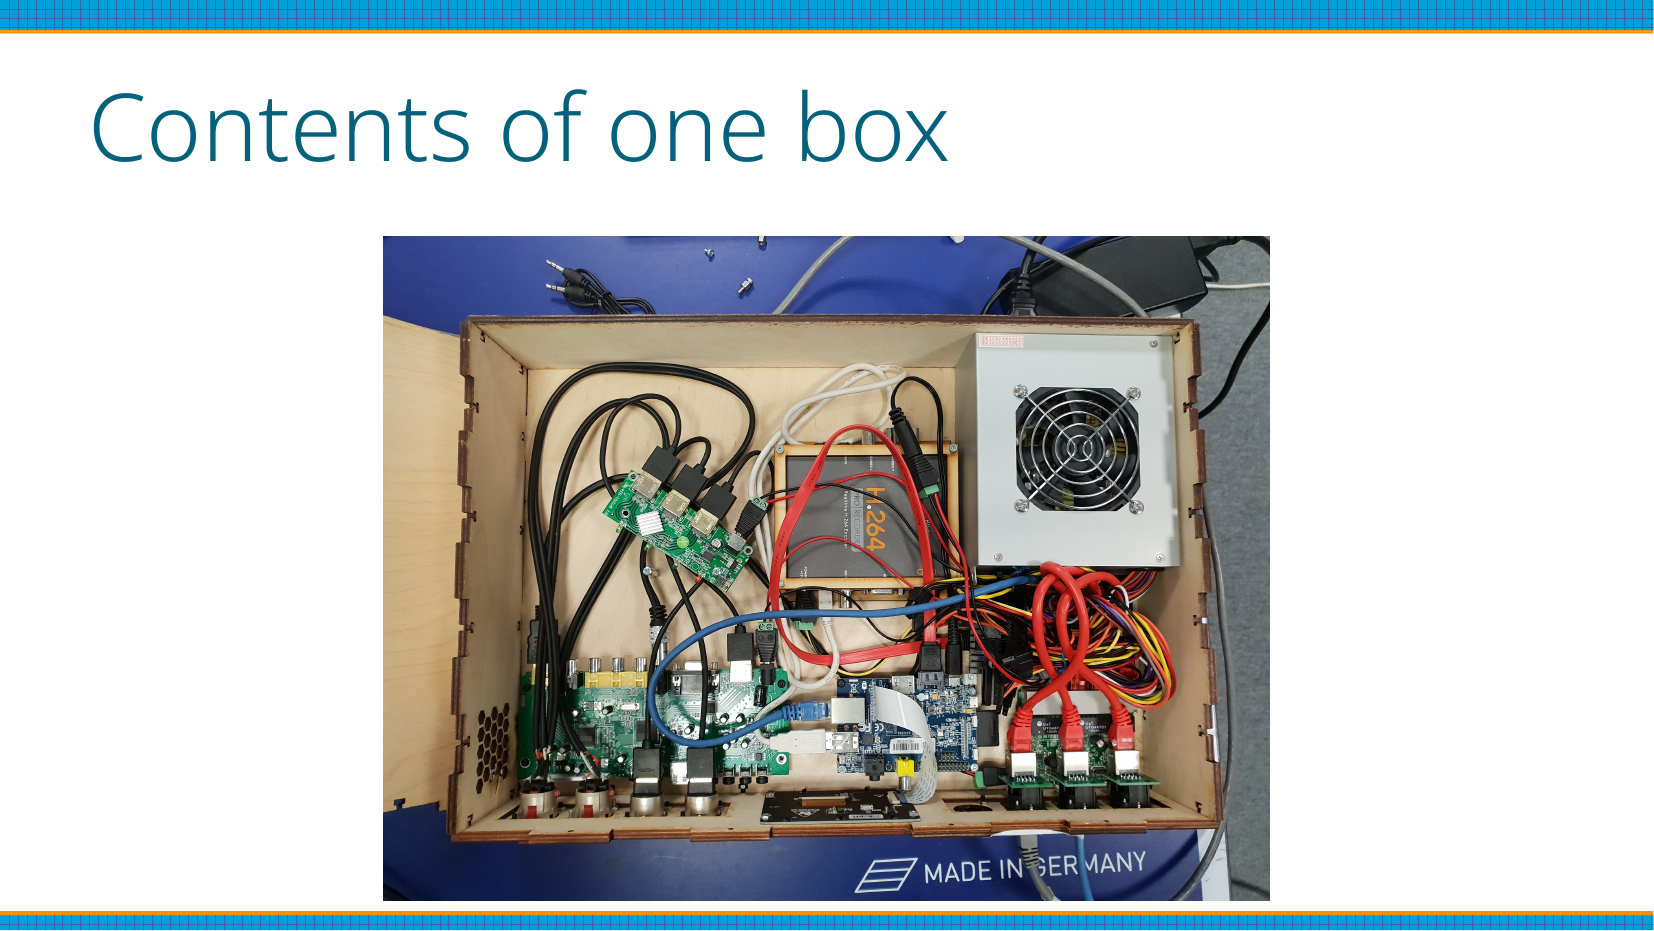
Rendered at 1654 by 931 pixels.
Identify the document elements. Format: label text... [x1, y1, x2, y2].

title Contents of one box [88, 44, 1565, 207]
picture [383, 236, 1270, 901]
